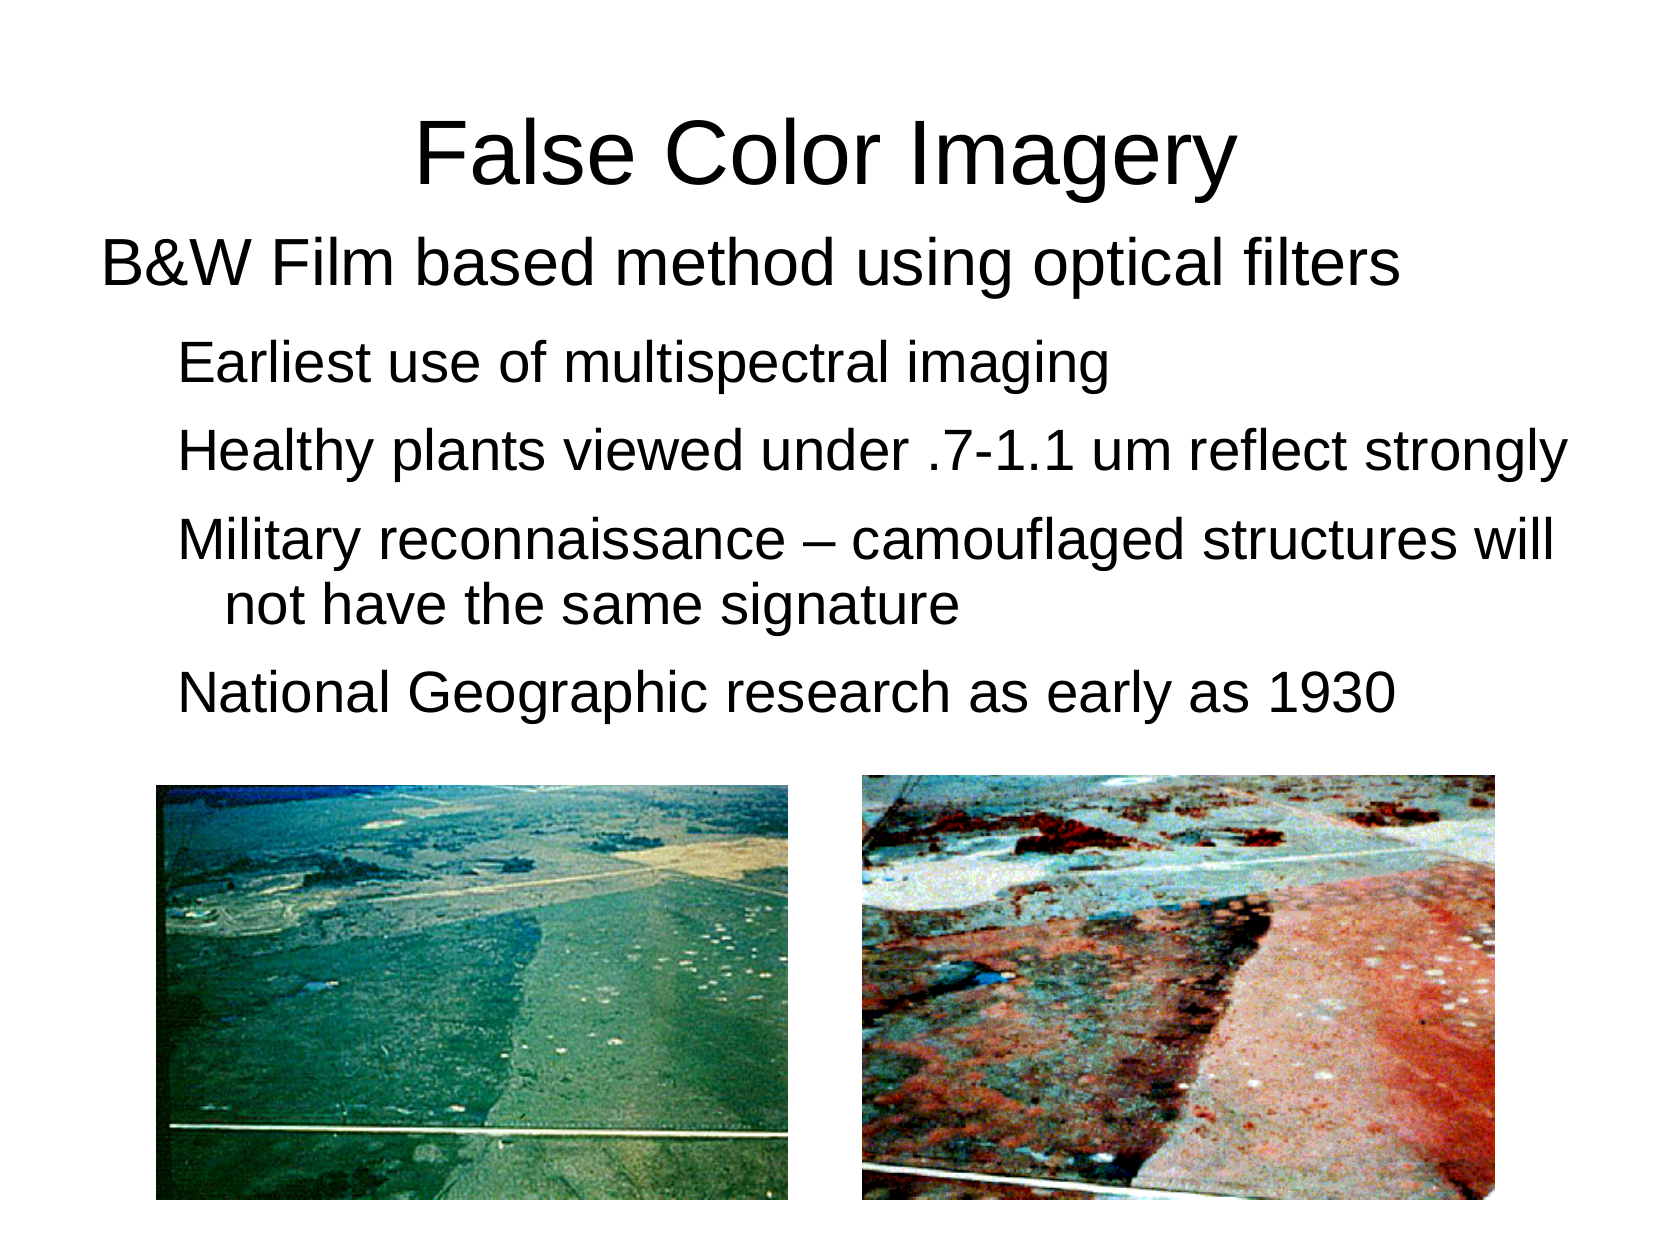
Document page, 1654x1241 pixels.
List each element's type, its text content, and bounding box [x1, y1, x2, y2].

picture [156, 785, 788, 1201]
list B&W Film based method using optical filters Earliest use of multispectral imaging Healthy plants viewed under .7-1.1 um reflect strongly Military reconnaissance – camouflaged structures will not have the same signature National Geographic research as early as 1930 [82, 225, 1613, 772]
title False Color Imagery [82, 56, 1571, 225]
picture [862, 775, 1495, 1201]
